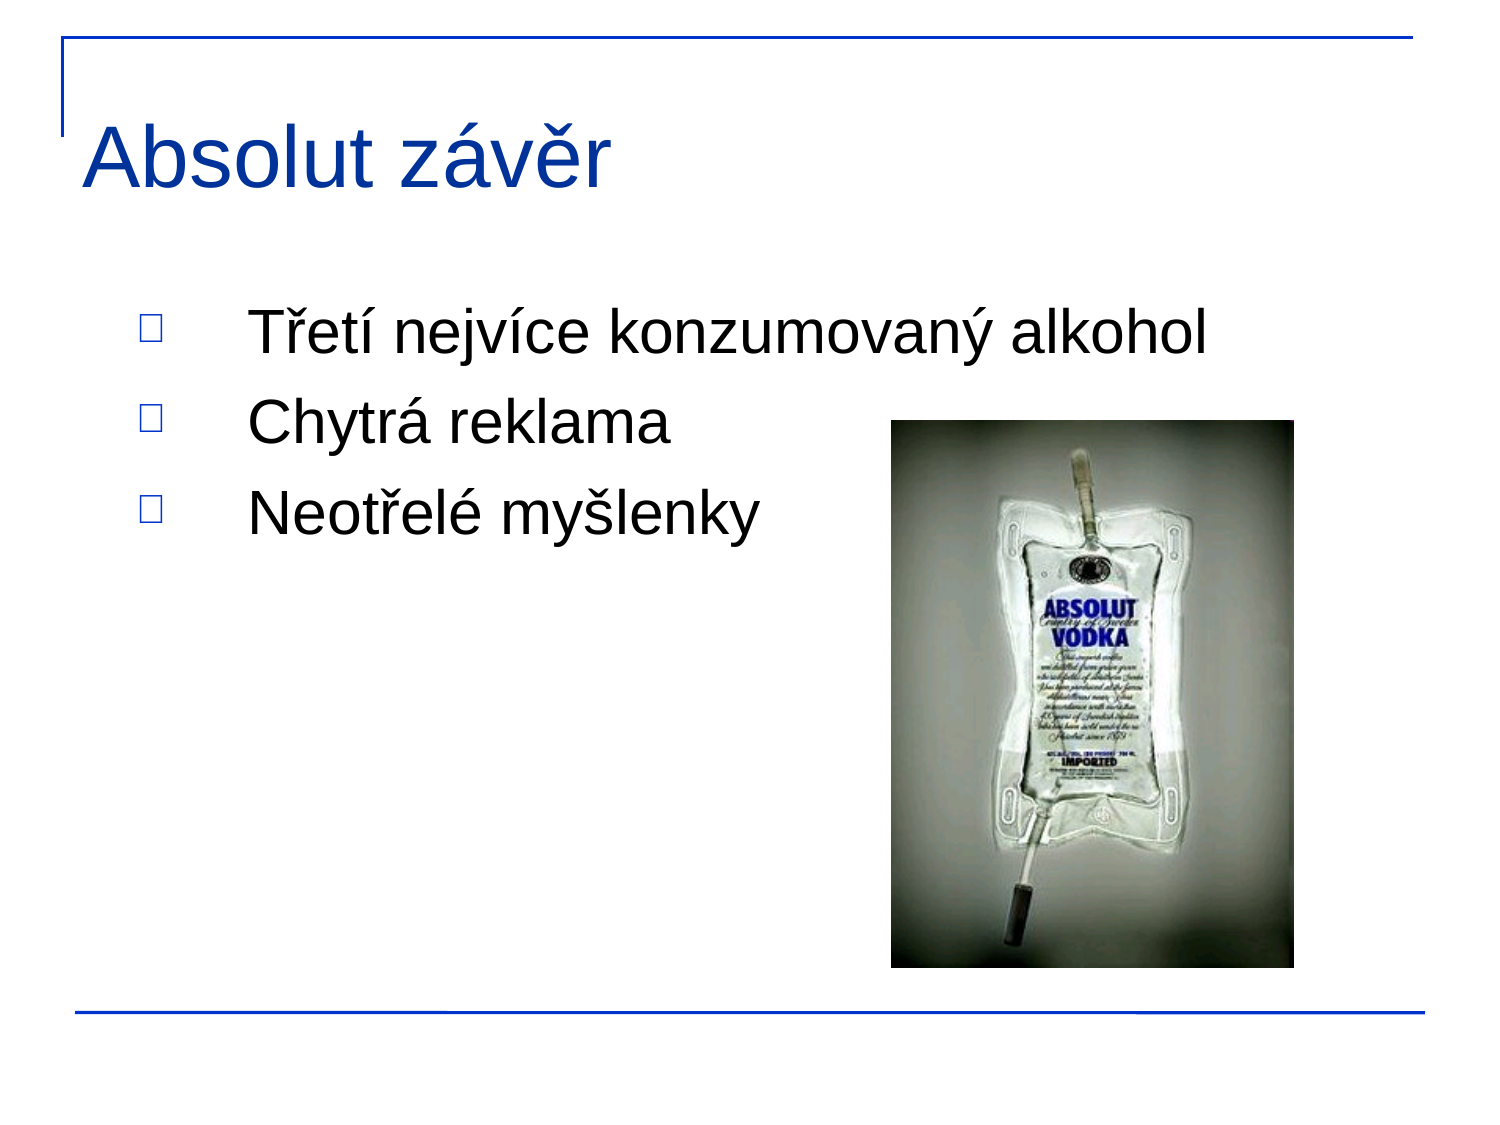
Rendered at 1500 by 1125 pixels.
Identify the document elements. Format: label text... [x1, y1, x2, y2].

picture [891, 420, 1294, 968]
title Absolut závěr [82, 56, 1500, 249]
list Třetí nejvíce konzumovaný alkohol Chytrá reklama Neotřelé myšlenky [135, 290, 1500, 1095]
